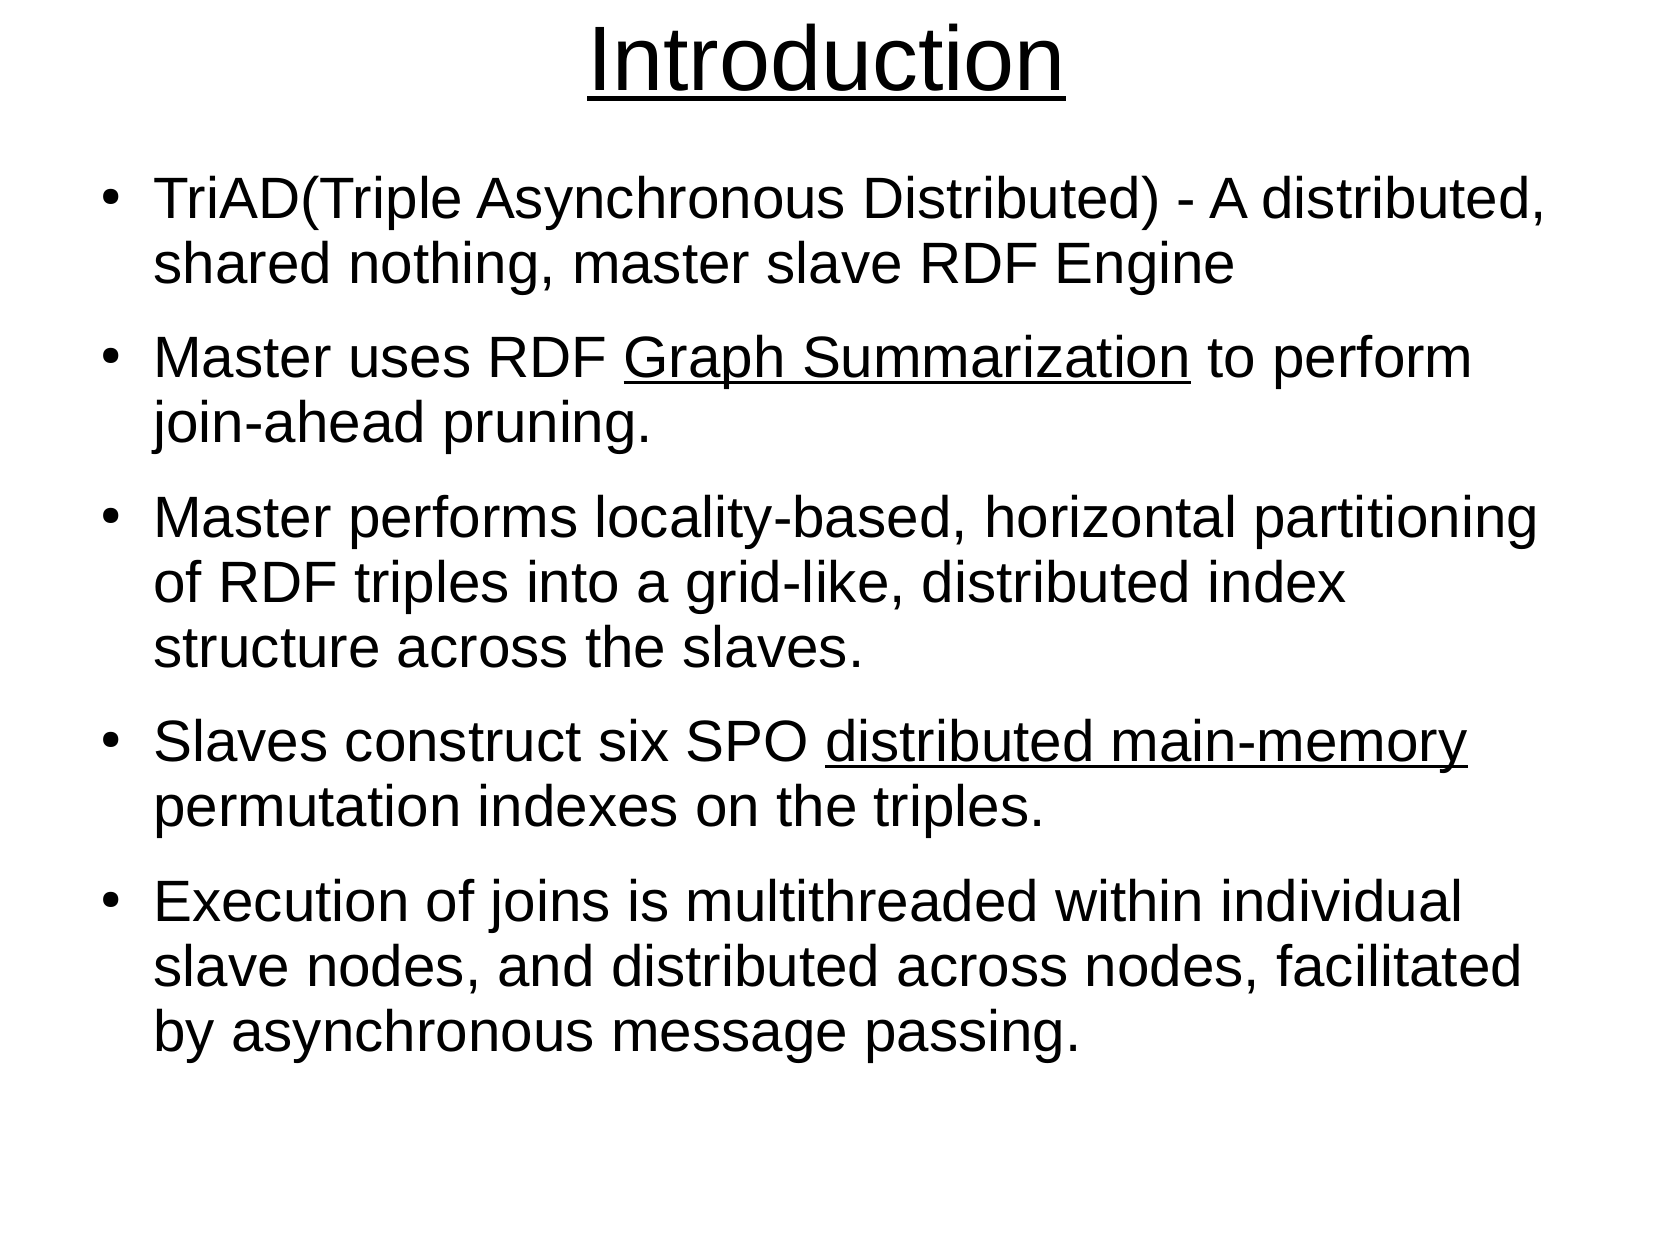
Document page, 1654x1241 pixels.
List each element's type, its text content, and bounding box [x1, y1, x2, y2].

title Introduction [0, 0, 1654, 119]
list TriAD(Triple Asynchronous Distributed) - A distributed, shared nothing, master slave RDF Engine Master uses RDF Graph Summarization to perform join-ahead pruning. Master performs locality-based, horizontal partitioning of RDF triples into a grid-like, distributed index structure across the slaves. Slaves construct six SPO distributed main-memory permutation indexes on the triples. Execution of joins is multithreaded within individual slave nodes, and distributed across nodes, facilitated by asynchronous message passing. [82, 165, 1571, 1217]
